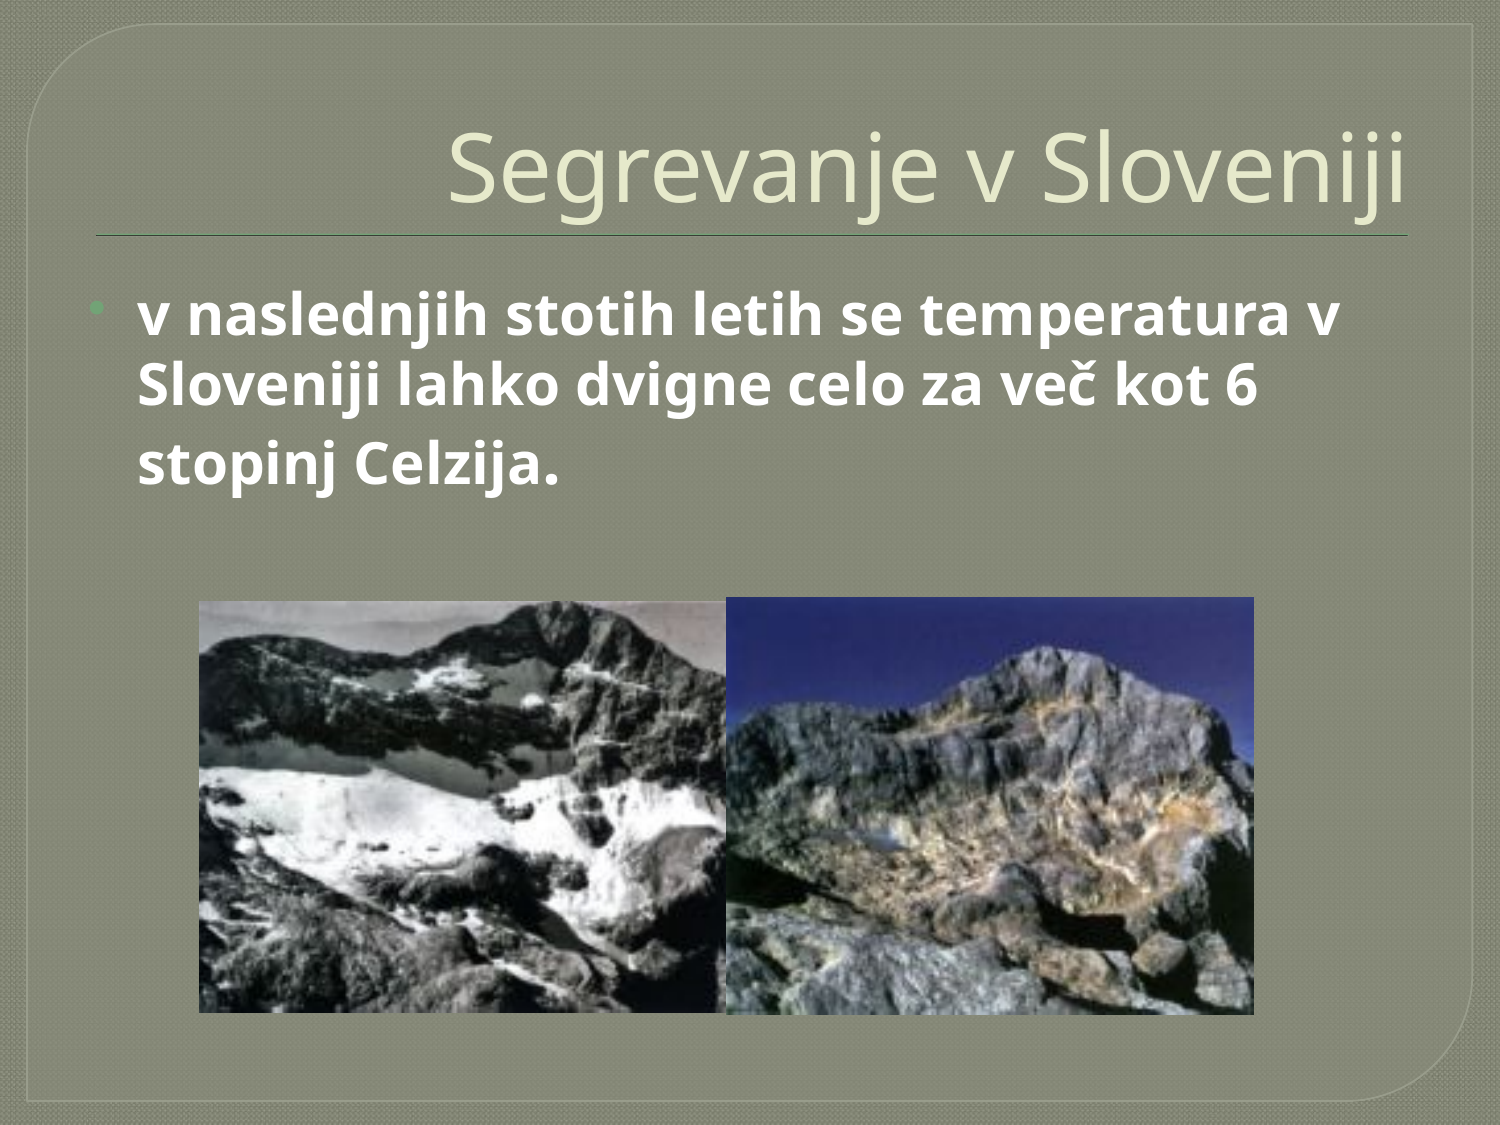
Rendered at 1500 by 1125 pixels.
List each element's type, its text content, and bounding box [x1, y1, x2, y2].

title Segrevanje v Sloveniji [75, 41, 1425, 230]
picture [0, 0, 1500, 1125]
list v naslednjih stotih letih se temperatura v Sloveniji lahko dvigne celo za več kot 6 stopinj Celzija. [75, 270, 1425, 1013]
